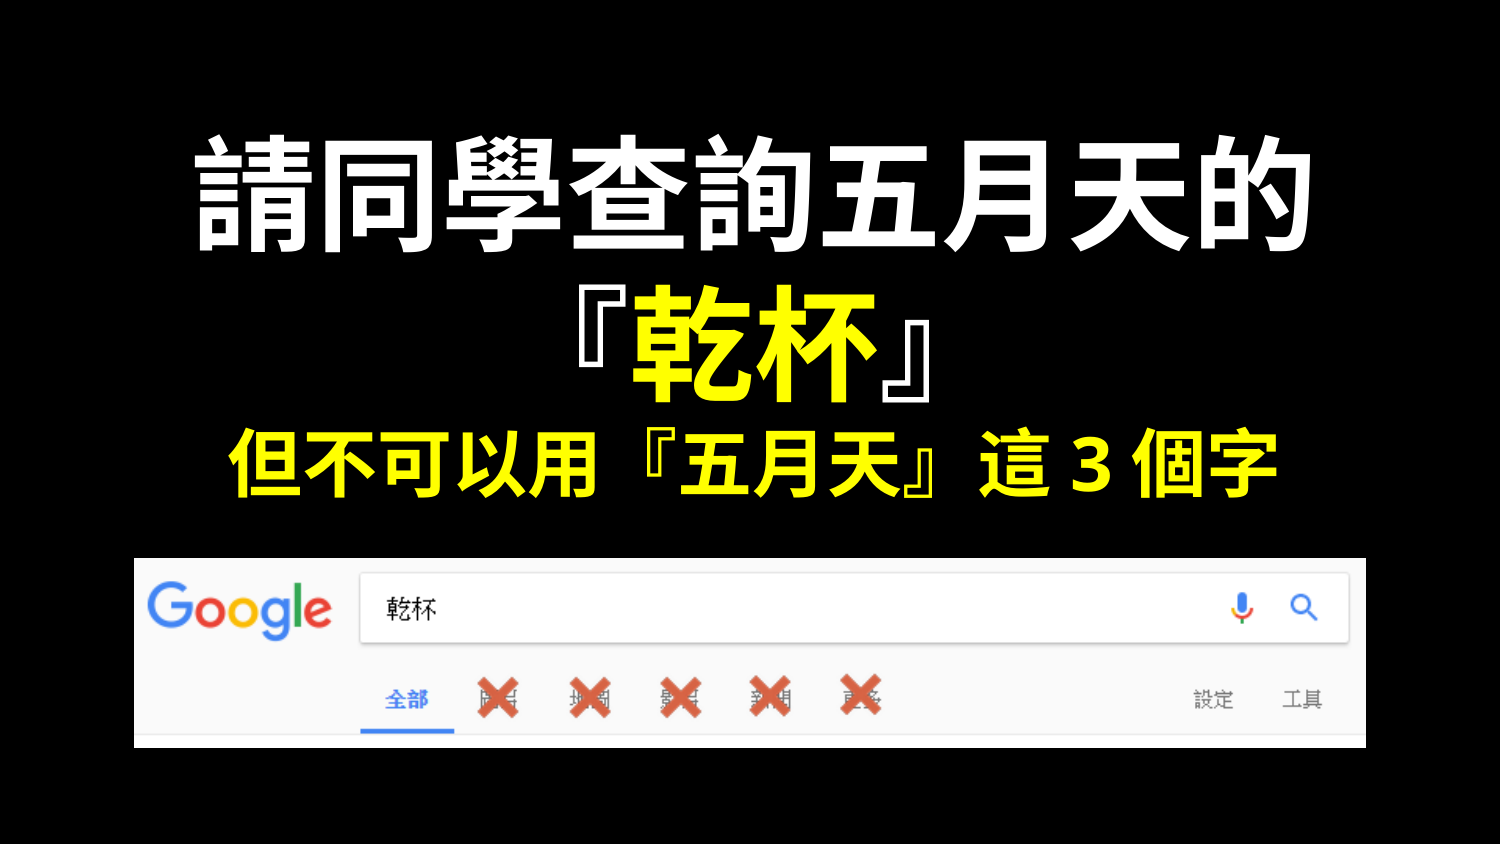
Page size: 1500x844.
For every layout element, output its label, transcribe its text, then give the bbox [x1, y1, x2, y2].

picture [134, 558, 1366, 748]
title 請同學查詢五月天的 『乾杯』 但不可以用『五月天』這3個字 [80, 73, 1429, 640]
